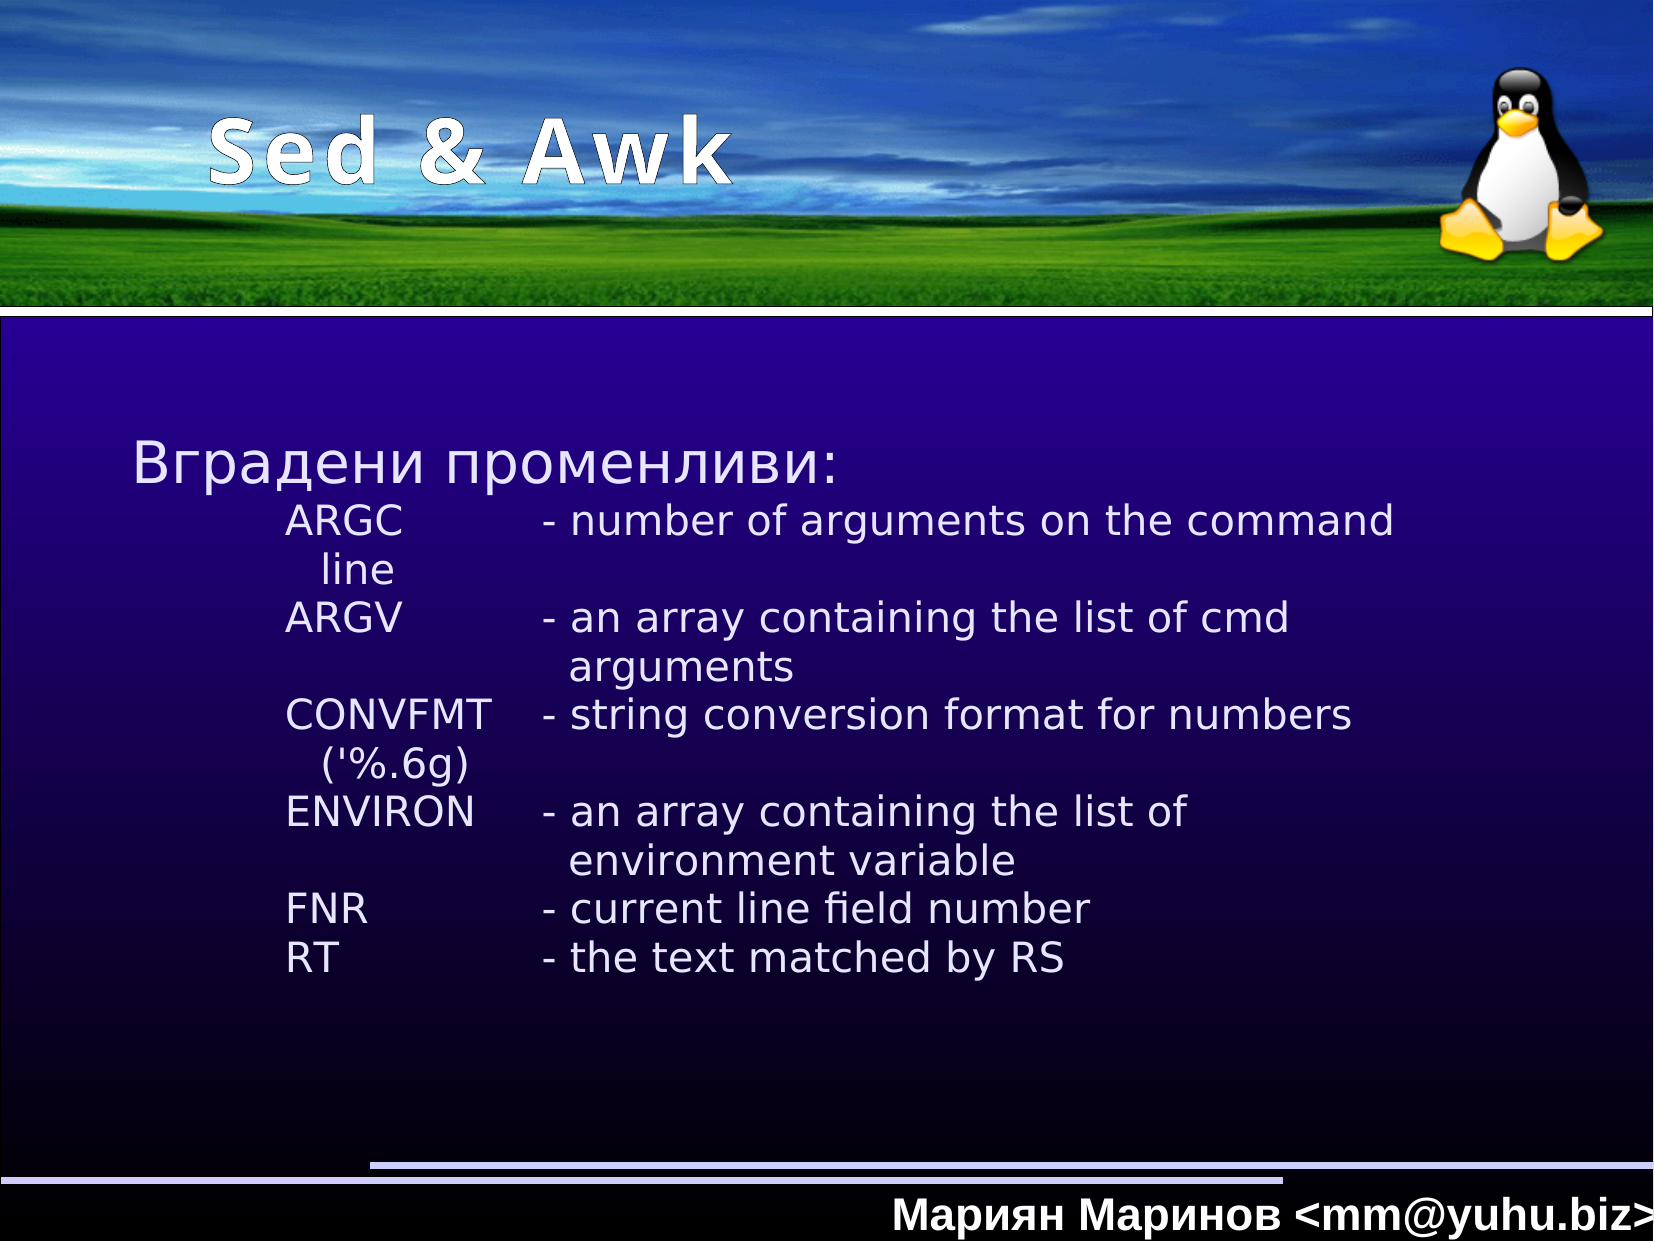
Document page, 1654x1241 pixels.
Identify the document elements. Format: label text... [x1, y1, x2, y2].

picture [0, 0, 1653, 306]
text_box [0, 306, 1653, 1224]
list Вградени променливи: ARGC - number of arguments on the command line ARGV - an array containing the list of cmd arguments CONVFMT - string conversion format for numbers ('%.6g) ENVIRON - an array containing the list of environment variable FNR - current line field number RT - the text matched by RS [36, 361, 1464, 1031]
title Sed & Awk [206, 44, 1416, 252]
text_box Мариян Маринов <mm@yuhu.biz> [891, 1189, 1653, 1241]
